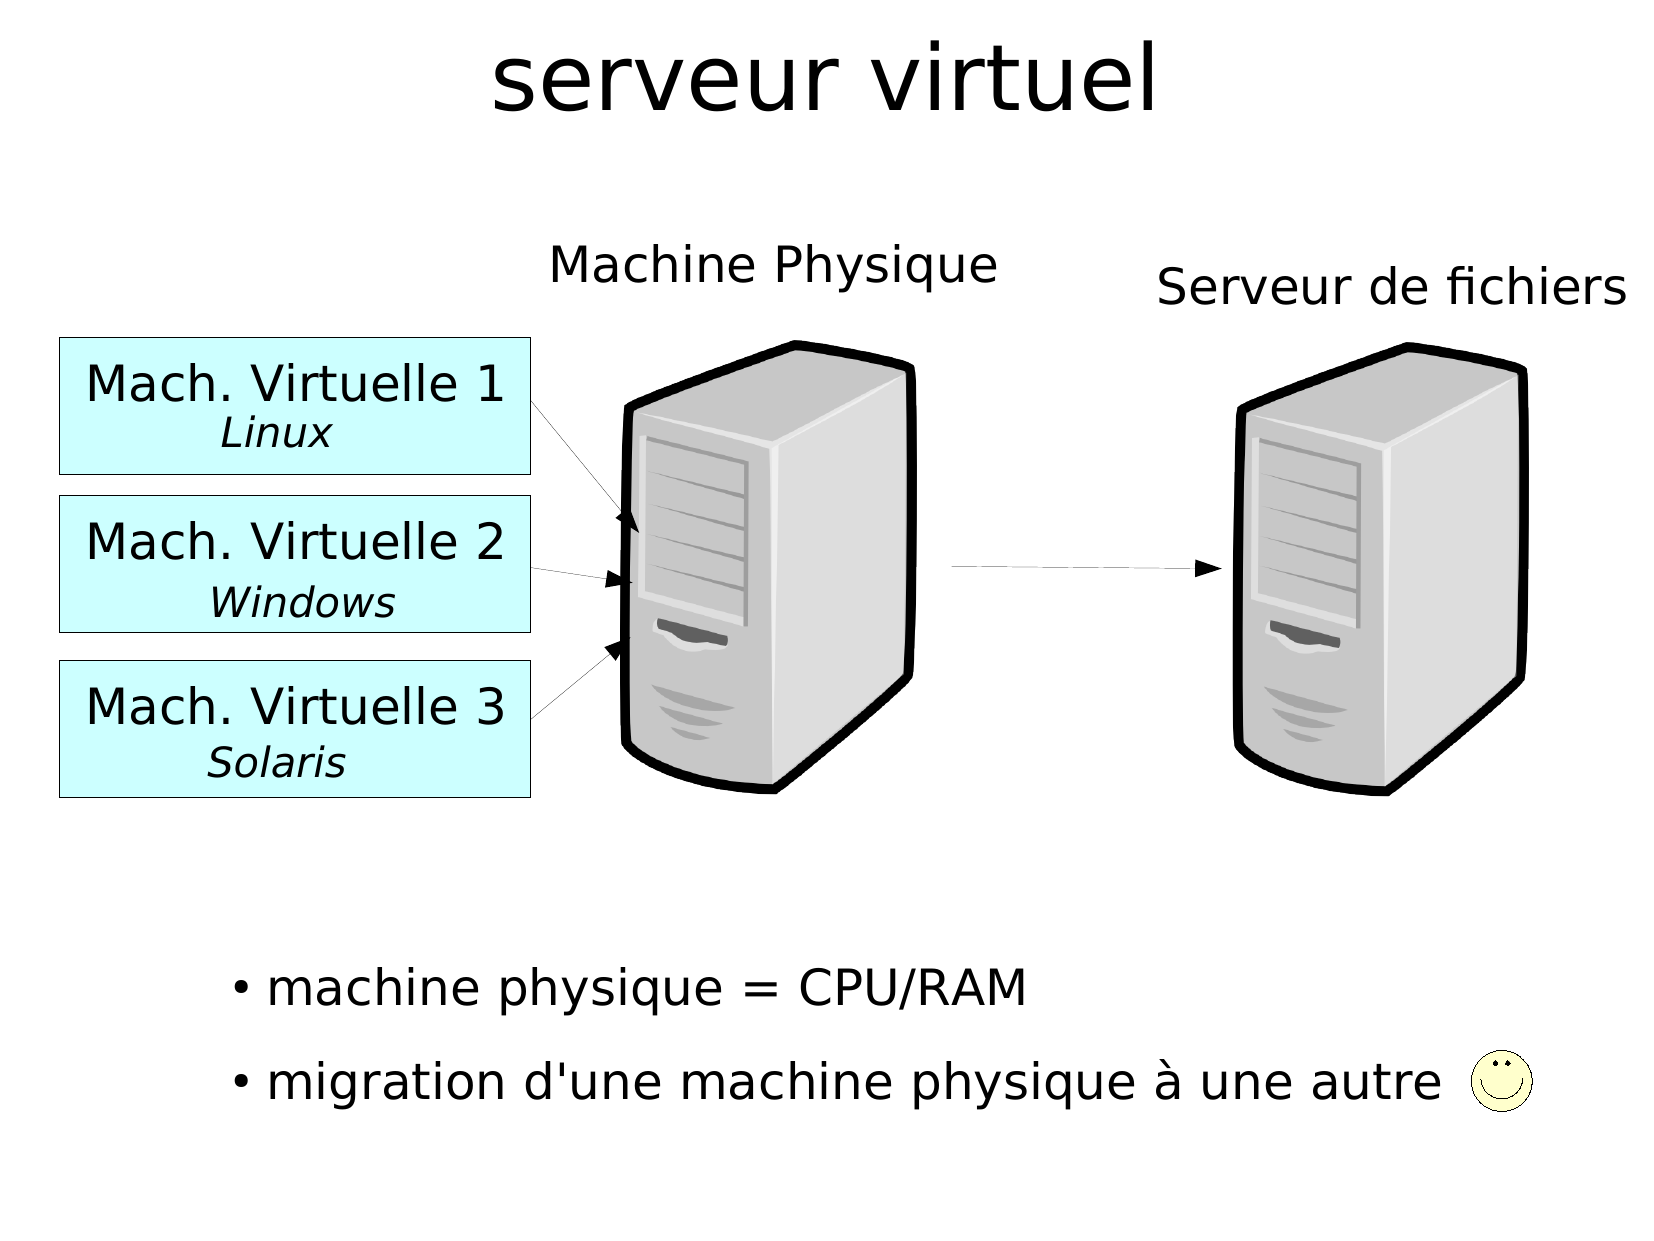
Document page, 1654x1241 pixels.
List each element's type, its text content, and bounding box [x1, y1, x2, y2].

text_box Mach. Virtuelle 3 [85, 678, 508, 738]
text_box [1471, 1050, 1533, 1112]
text_box Serveur de fichiers [1156, 258, 1629, 318]
text_box Linux [220, 408, 577, 468]
text_box Machine Physique [548, 235, 1000, 295]
text_box [59, 660, 531, 798]
picture [1221, 326, 1565, 811]
title serveur virtuel [136, 17, 1518, 140]
text_box [59, 337, 531, 475]
text_box machine physique = CPU/RAM migration d'une machine physique à une autre [232, 959, 1445, 1112]
text_box Mach. Virtuelle 1 [85, 354, 508, 414]
picture [608, 324, 952, 808]
text_box [59, 495, 531, 633]
text_box Solaris [207, 738, 563, 798]
text_box Windows [209, 578, 565, 638]
text_box Mach. Virtuelle 2 [85, 513, 508, 573]
